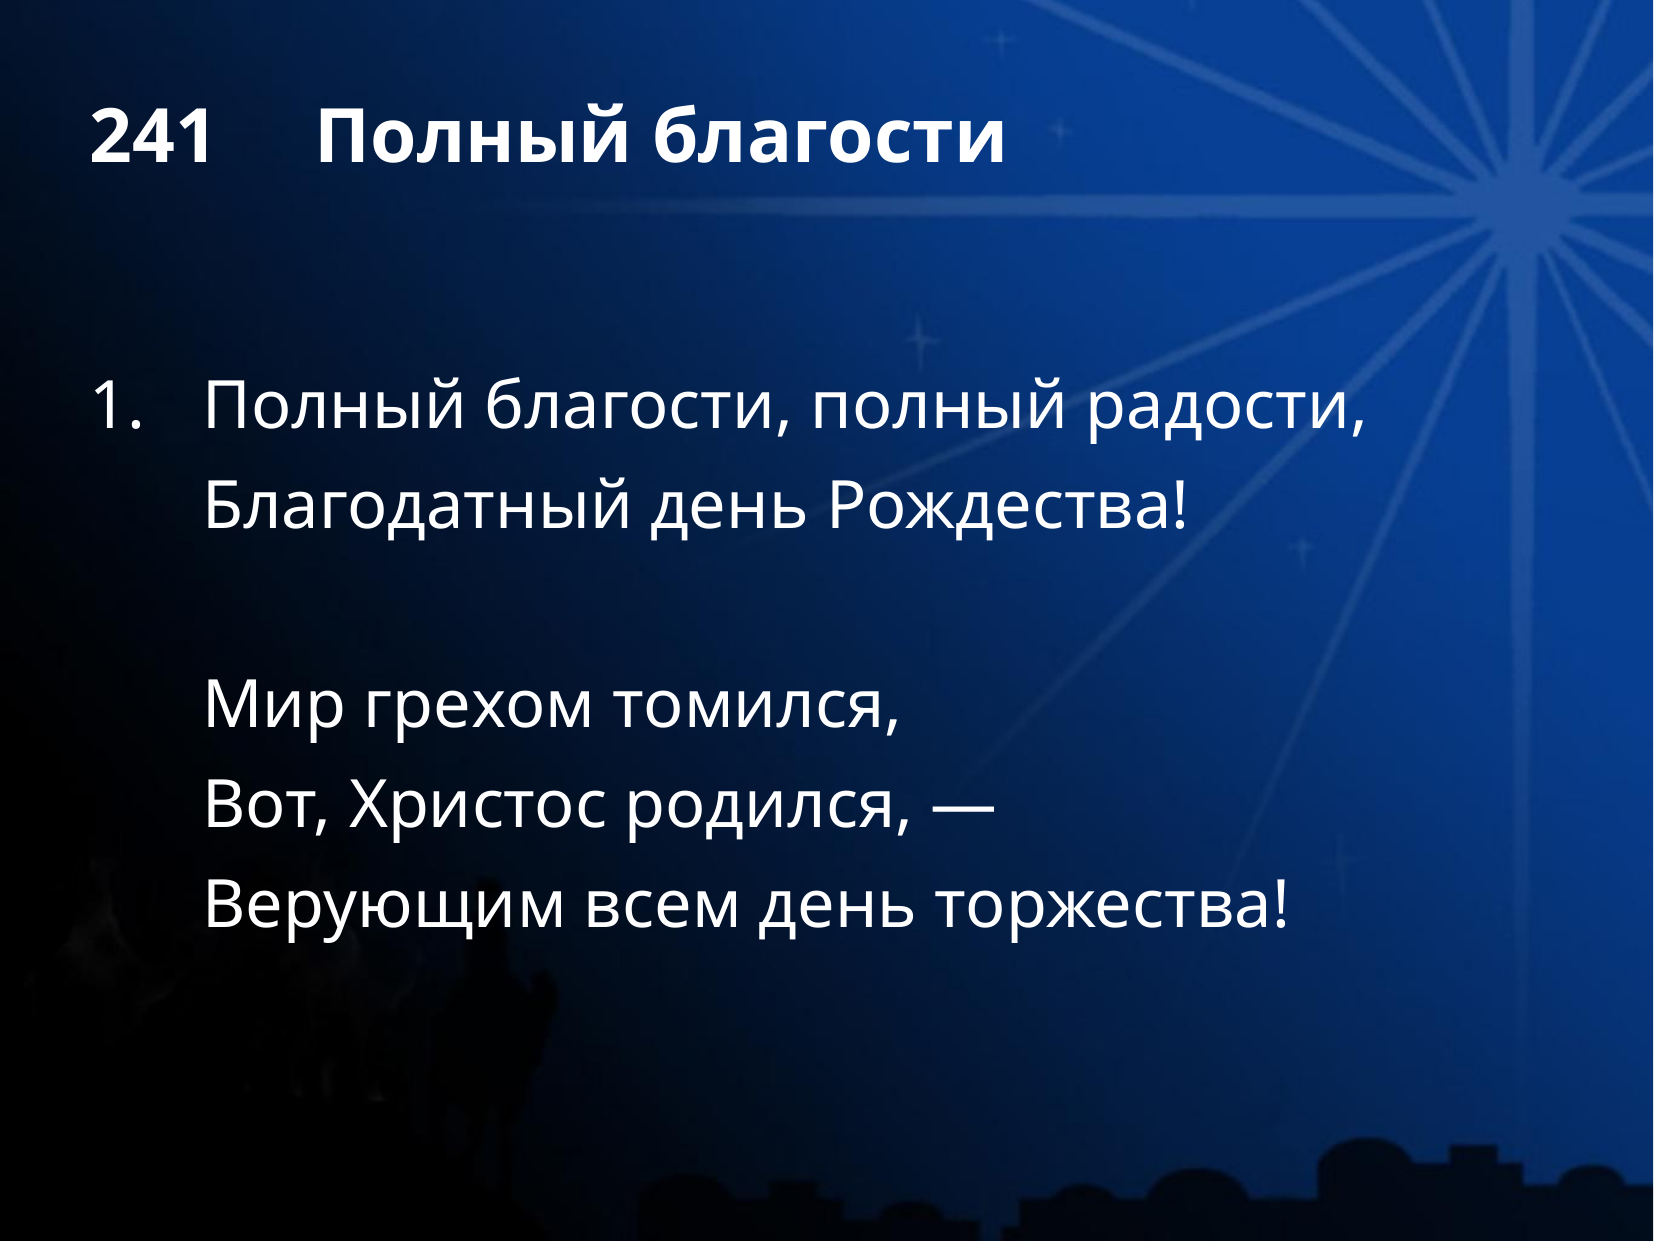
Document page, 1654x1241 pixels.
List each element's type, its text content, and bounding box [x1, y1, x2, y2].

picture [0, 0, 1654, 1241]
text_box 1. Полный благости, полный радости, Благодатный день Рождества! Мир грехом томился, Вот, Христос родился, — Верующим всем день торжества! [75, 188, 1576, 1163]
text_box 241 Полный благости [75, 75, 1576, 188]
